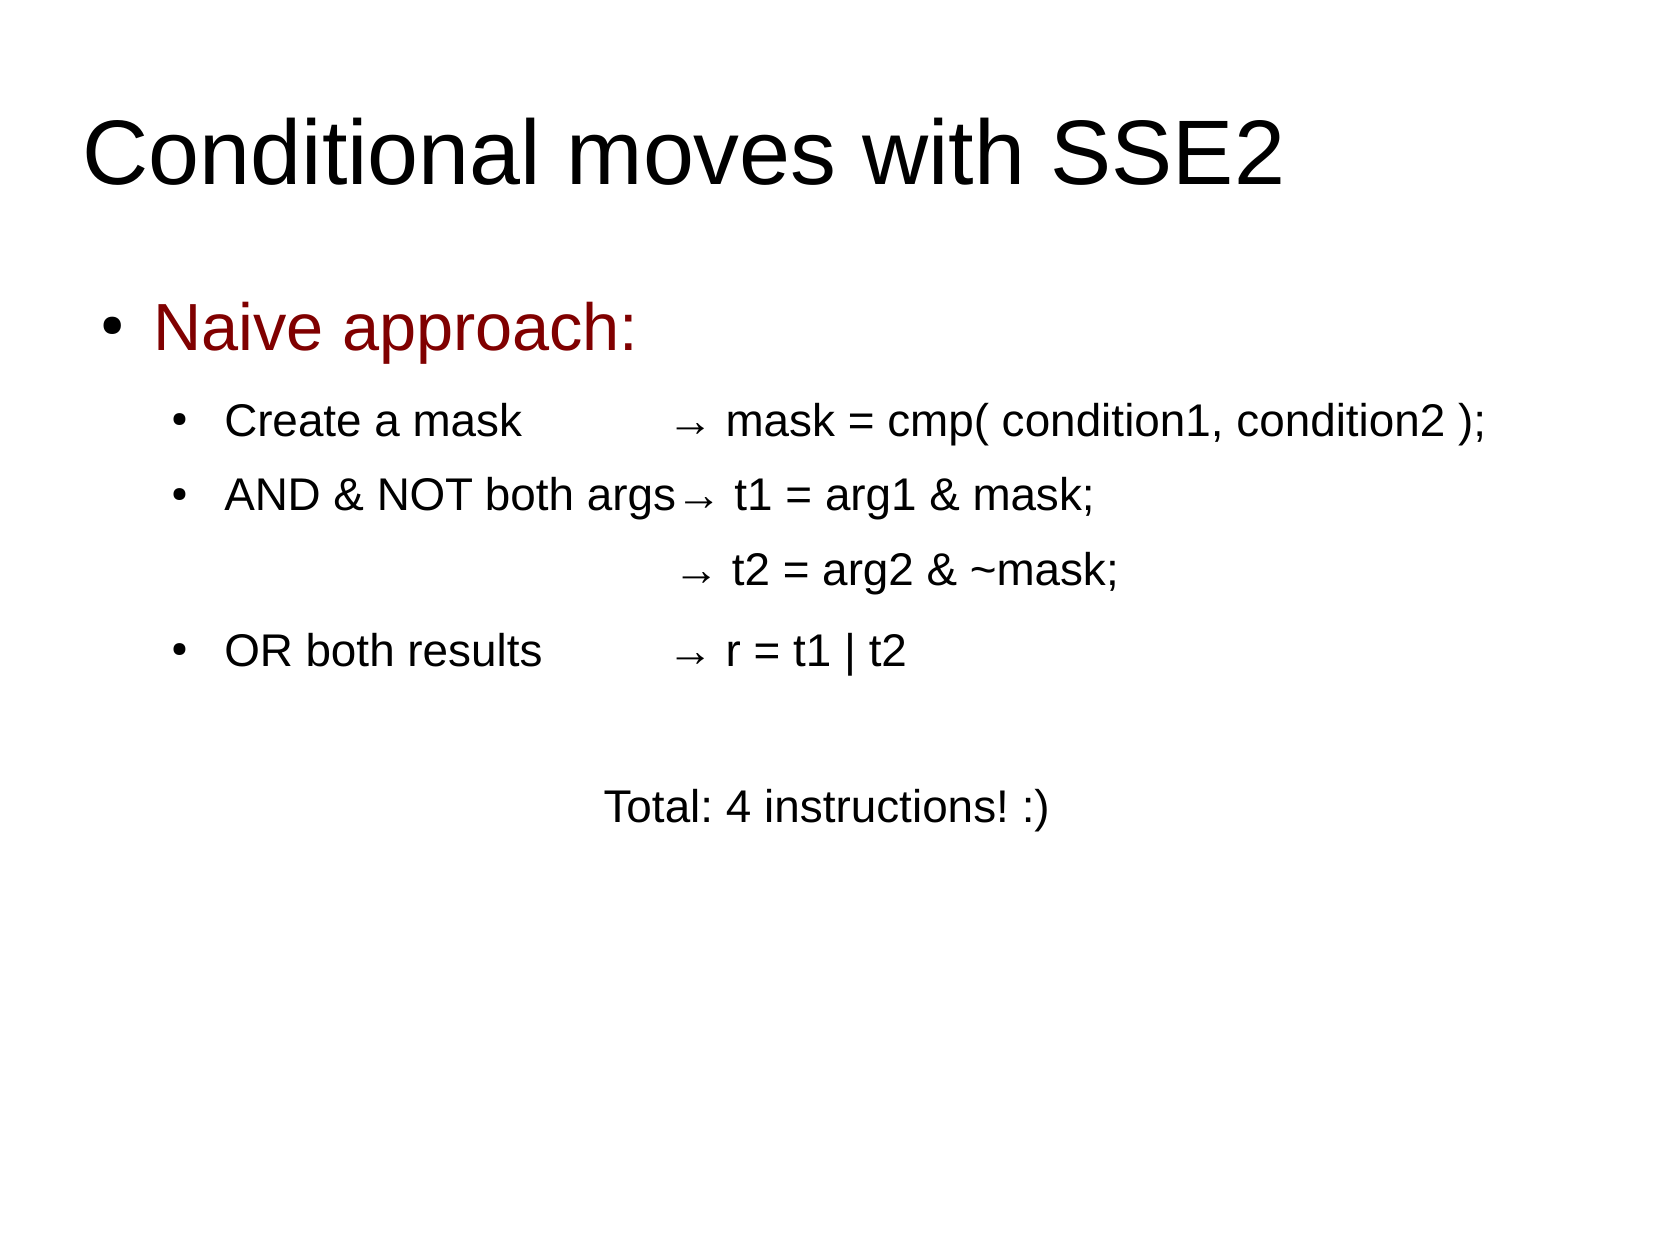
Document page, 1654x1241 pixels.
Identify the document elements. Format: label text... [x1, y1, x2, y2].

title Conditional moves with SSE2 [82, 49, 1571, 257]
list Naive approach: [82, 290, 1571, 1109]
